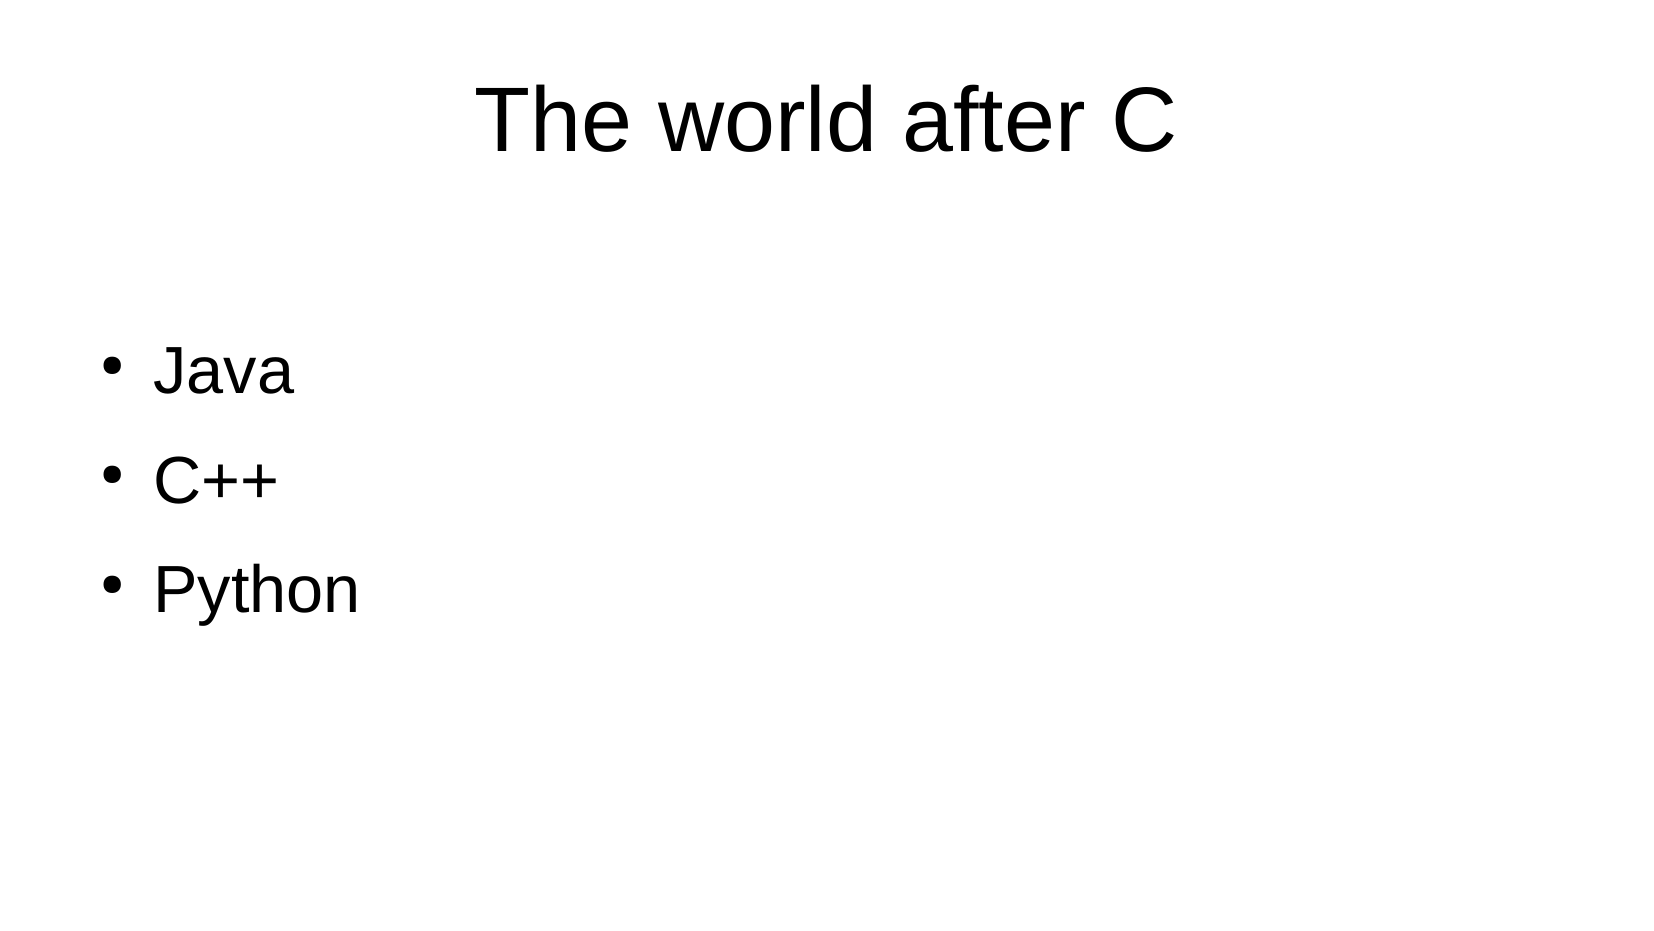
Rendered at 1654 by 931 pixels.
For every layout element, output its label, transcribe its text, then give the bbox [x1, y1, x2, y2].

title The world after C [82, 37, 1571, 193]
list Java C++ Python [82, 217, 1571, 757]
